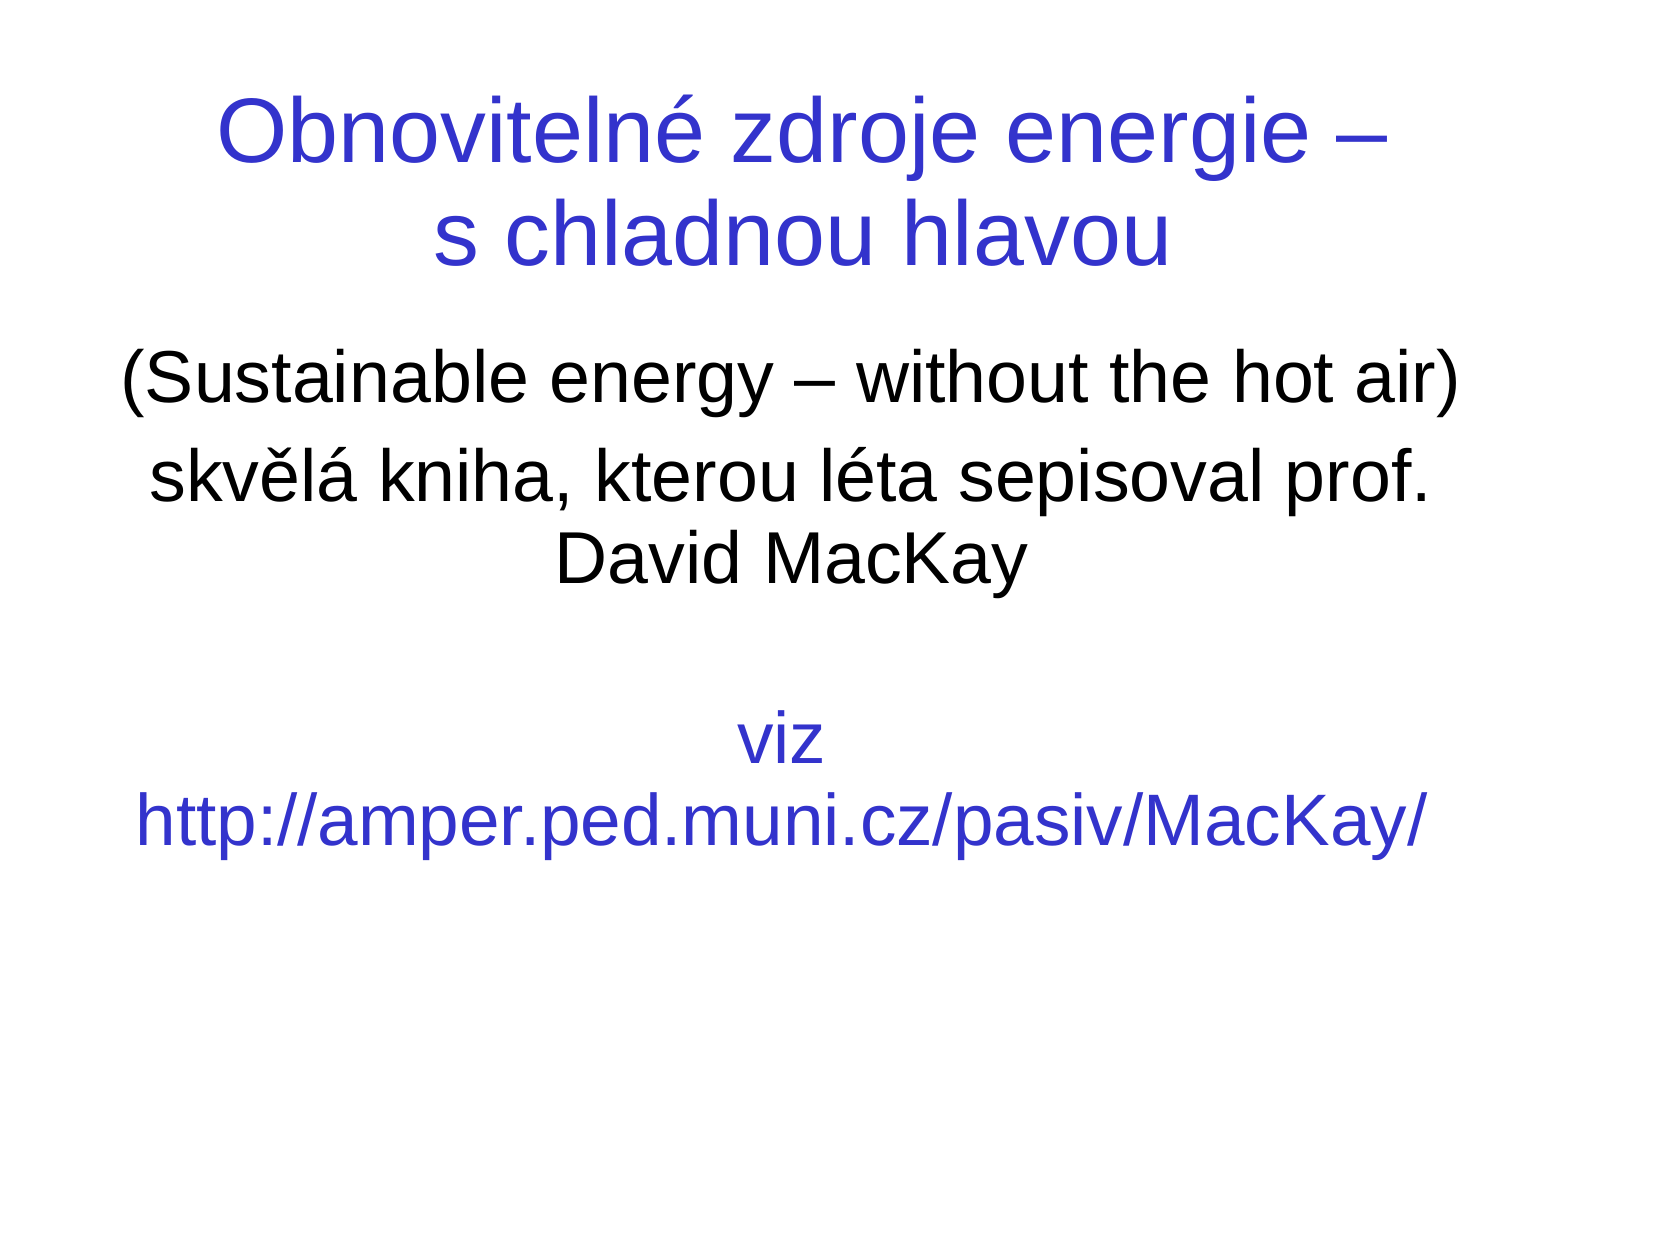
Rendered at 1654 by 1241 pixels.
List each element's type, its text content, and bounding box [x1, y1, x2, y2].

subtitle (Sustainable energy – without the hot air) skvělá kniha, kterou léta sepisoval prof. David MacKay viz http://amper.ped.muni.cz/pasiv/MacKay/ [118, 336, 1466, 1063]
title Obnovitelné zdroje energie – s chladnou hlavou [100, 69, 1506, 296]
